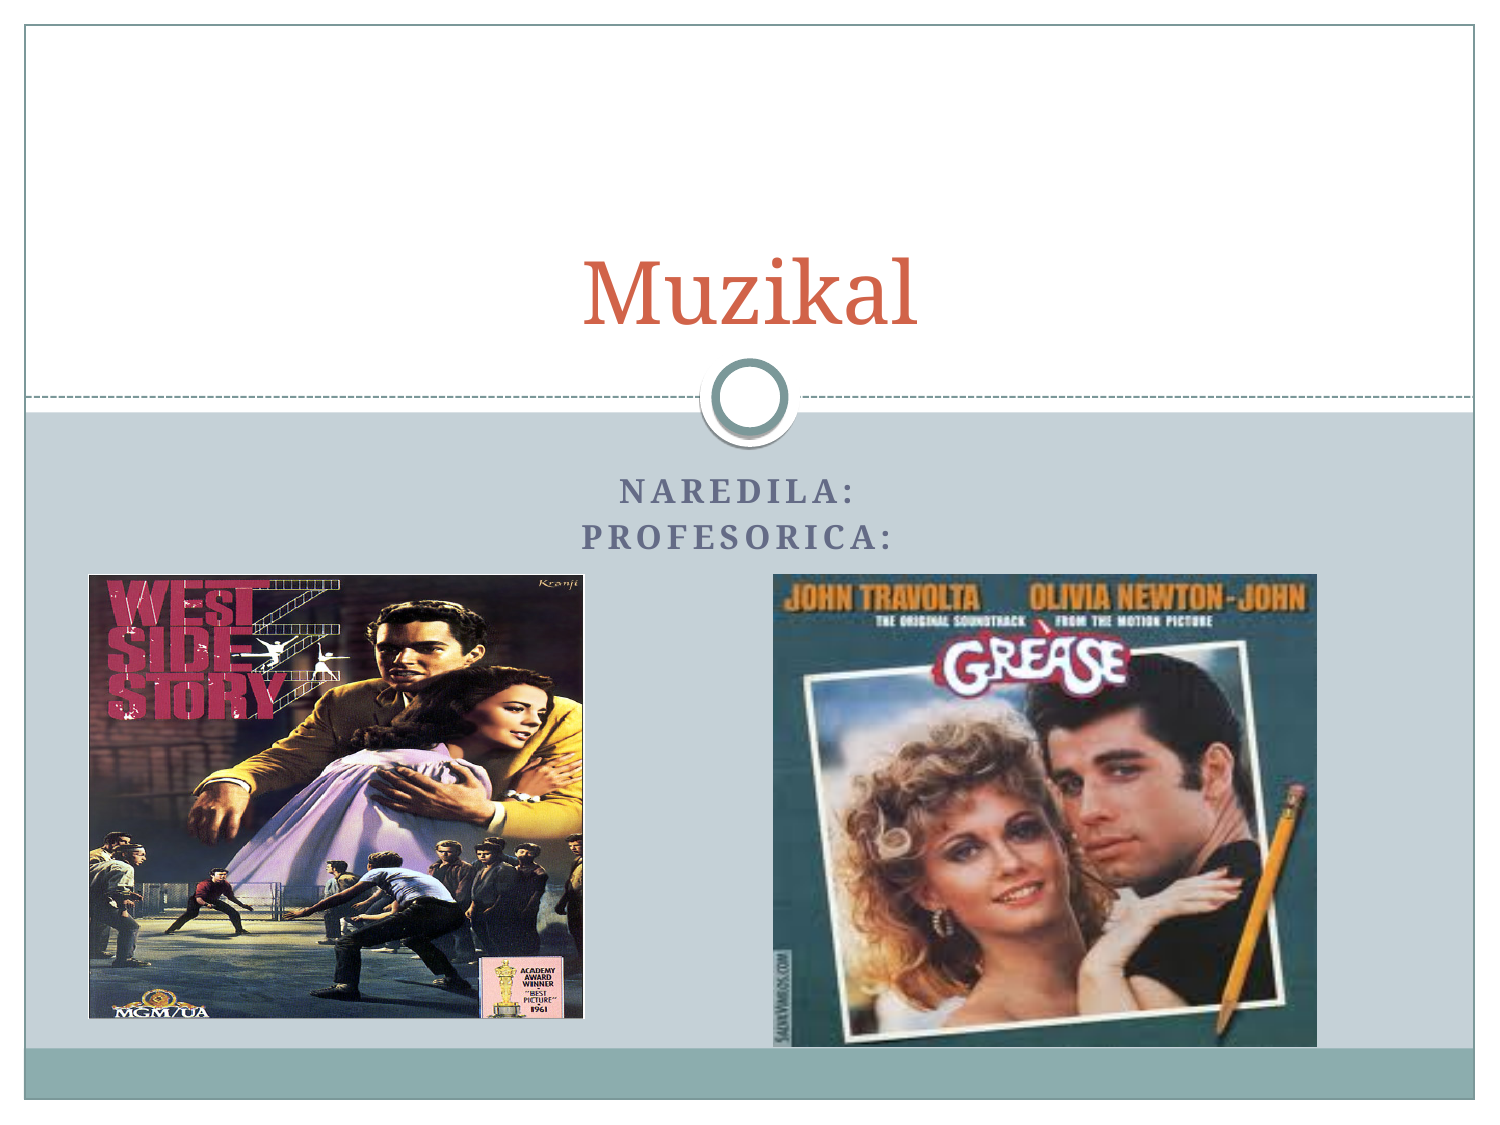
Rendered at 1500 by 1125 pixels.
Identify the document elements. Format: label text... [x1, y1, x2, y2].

title Muzikal [112, 62, 1388, 350]
picture [88, 574, 585, 1019]
subtitle Naredila: Profesorica: [225, 462, 1275, 750]
picture [773, 574, 1317, 1047]
